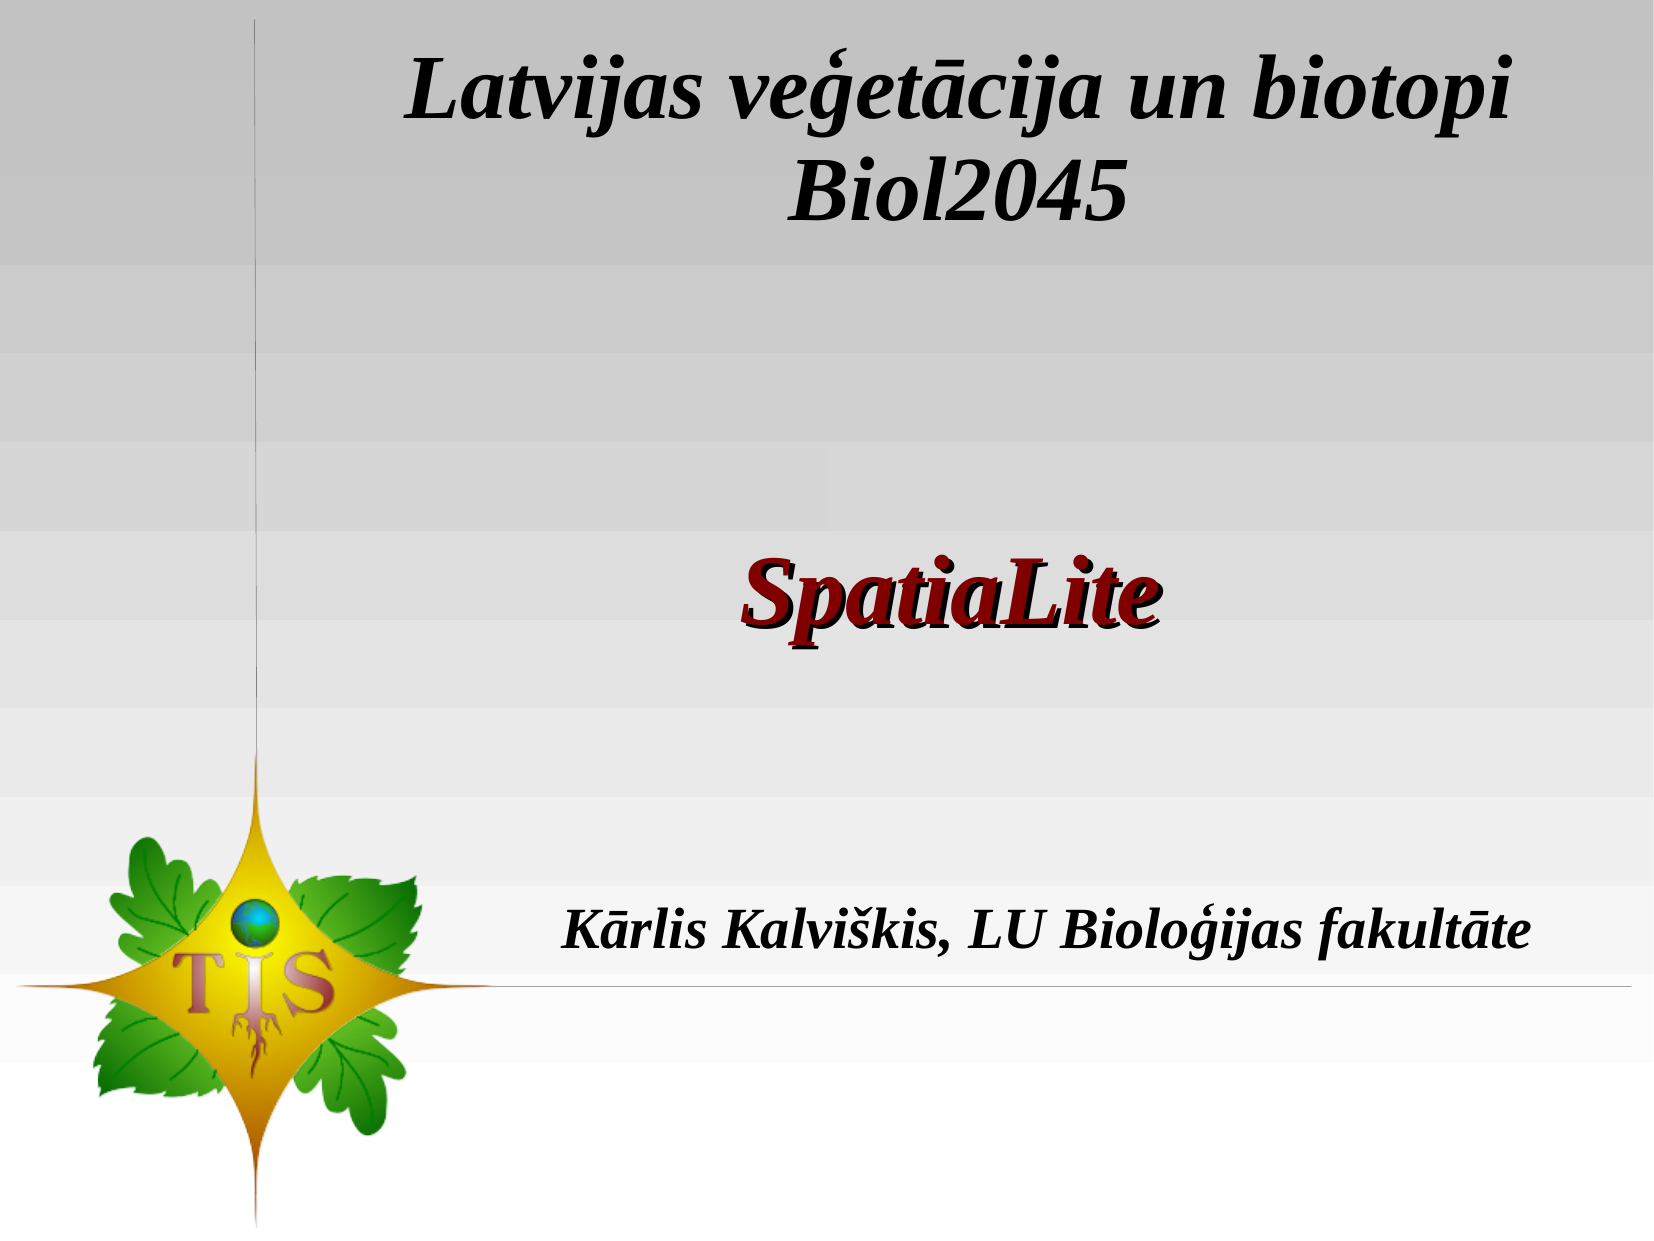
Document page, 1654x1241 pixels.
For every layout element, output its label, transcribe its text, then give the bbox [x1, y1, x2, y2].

picture [0, 0, 1654, 1241]
title SpatiaLite [295, 324, 1607, 857]
